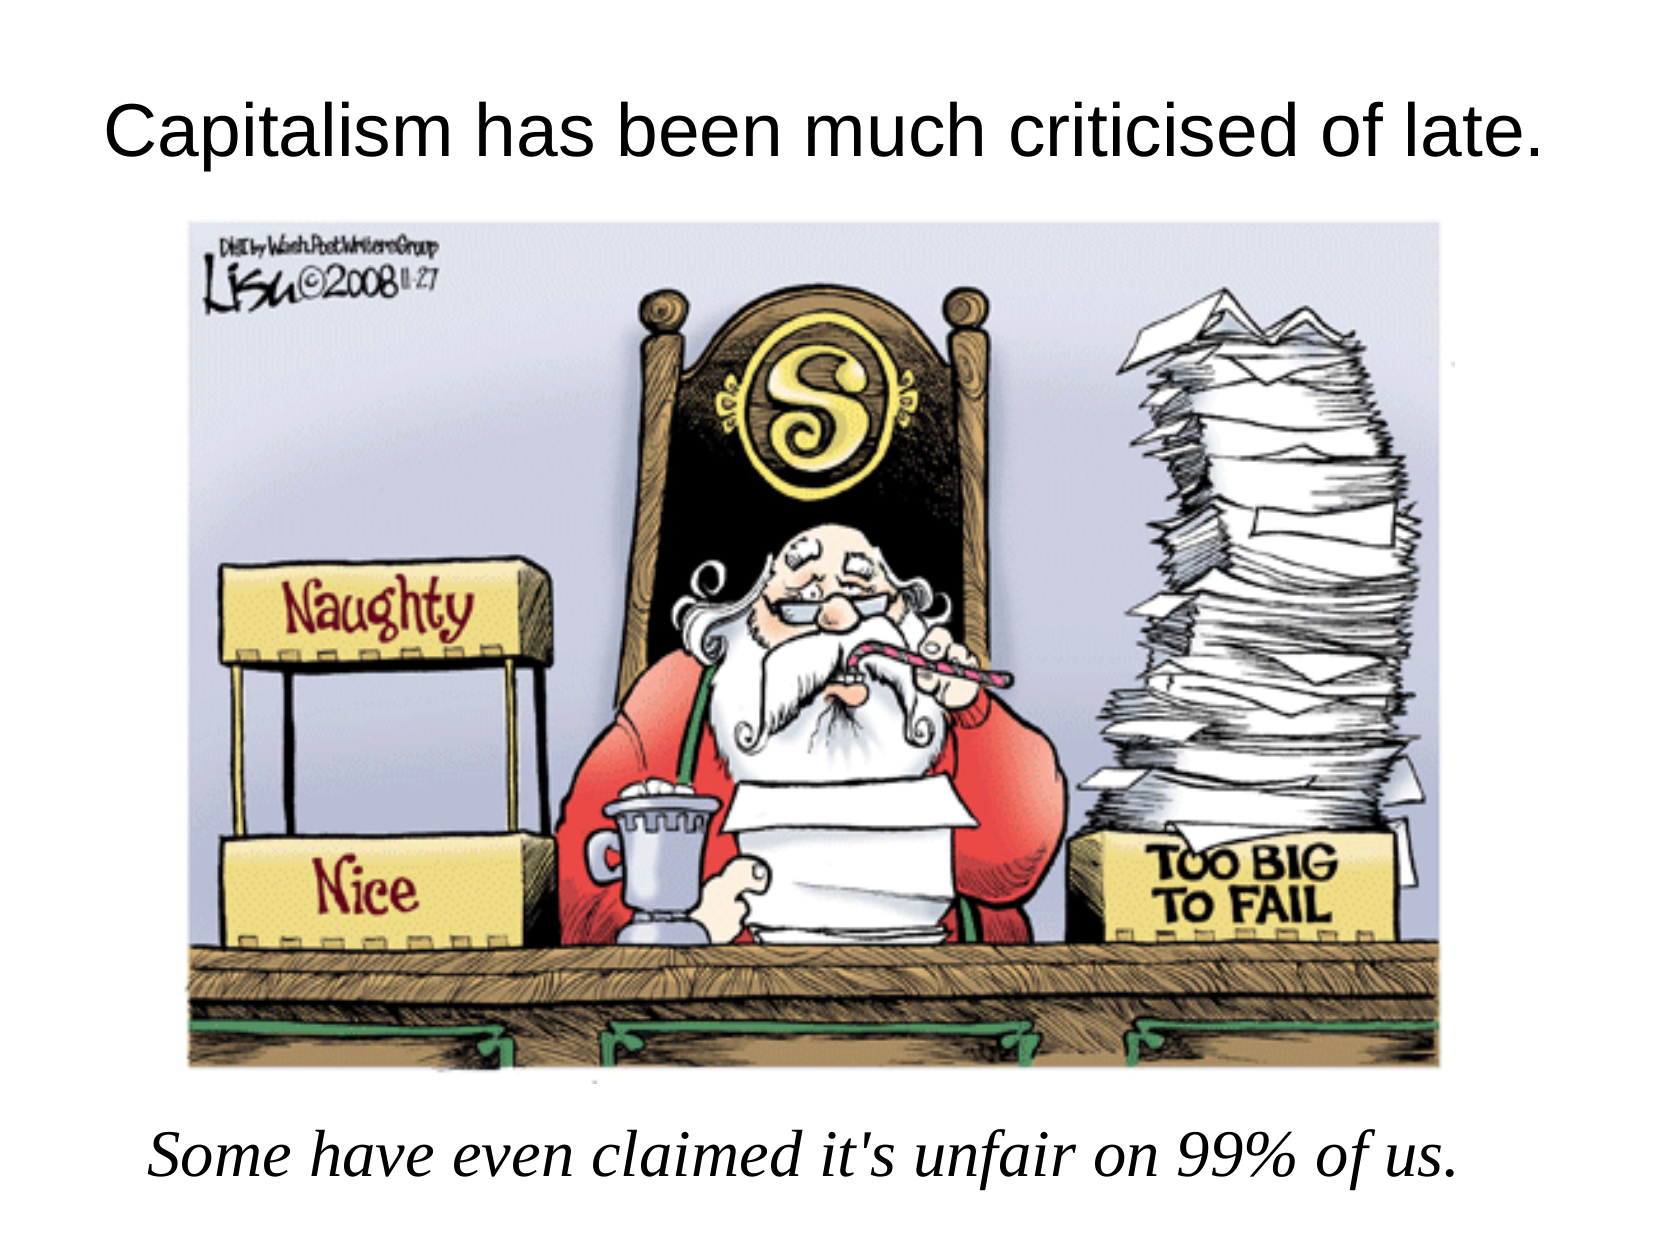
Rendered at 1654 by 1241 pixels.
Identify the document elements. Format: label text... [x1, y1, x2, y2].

picture [183, 218, 1455, 1084]
text_box Some have even claimed it's unfair on 99% of us. [103, 1117, 1507, 1192]
text_box Capitalism has been much criticised of late. [20, 88, 1630, 173]
